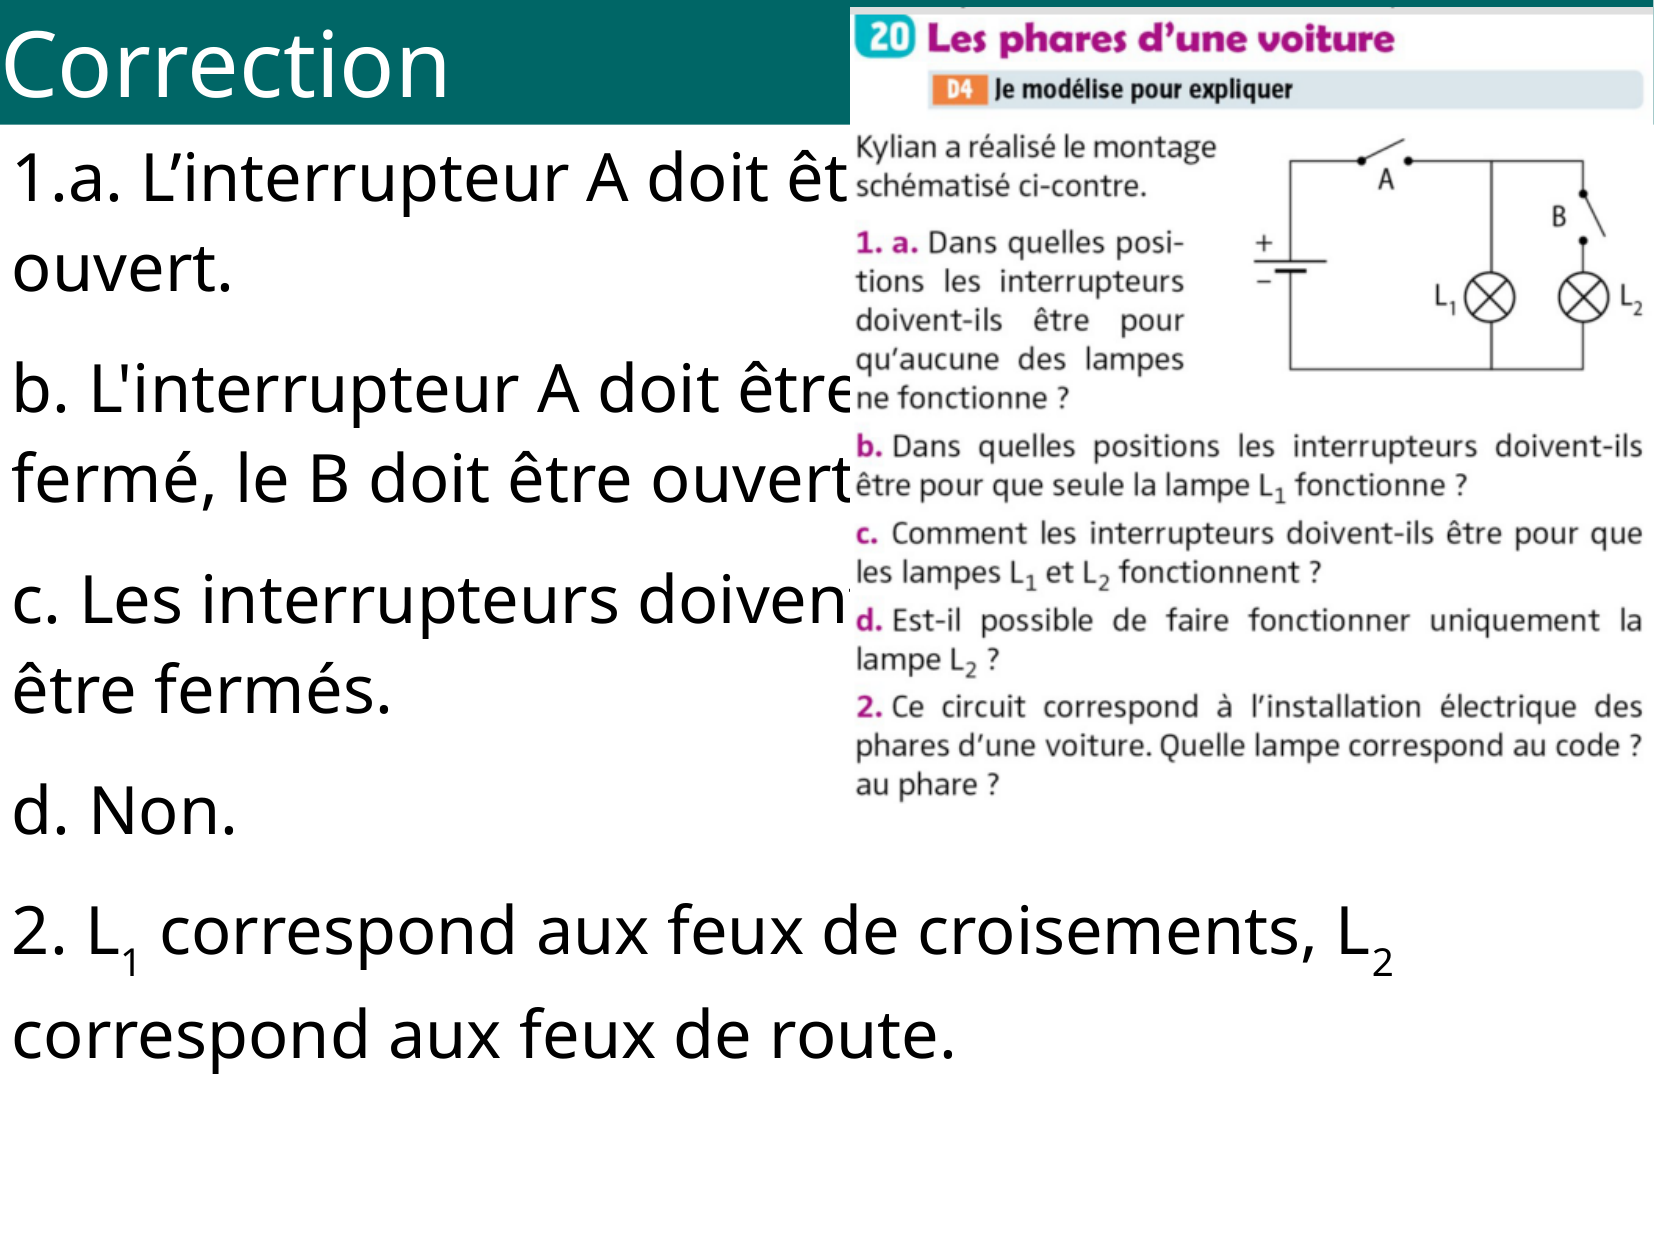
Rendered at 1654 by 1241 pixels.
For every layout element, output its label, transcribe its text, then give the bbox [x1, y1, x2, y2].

title Correction [0, 8, 850, 116]
list 1.a. L’interrupteur A doit être ouvert. b. L'interrupteur A doit être fermé, le B doit être ouvert. c. Les interrupteurs doivent être fermés. d. Non. 2. L1 correspond aux feux de croisements, L2 correspond aux feux de route. [11, 129, 1642, 1229]
picture [850, 7, 1653, 804]
